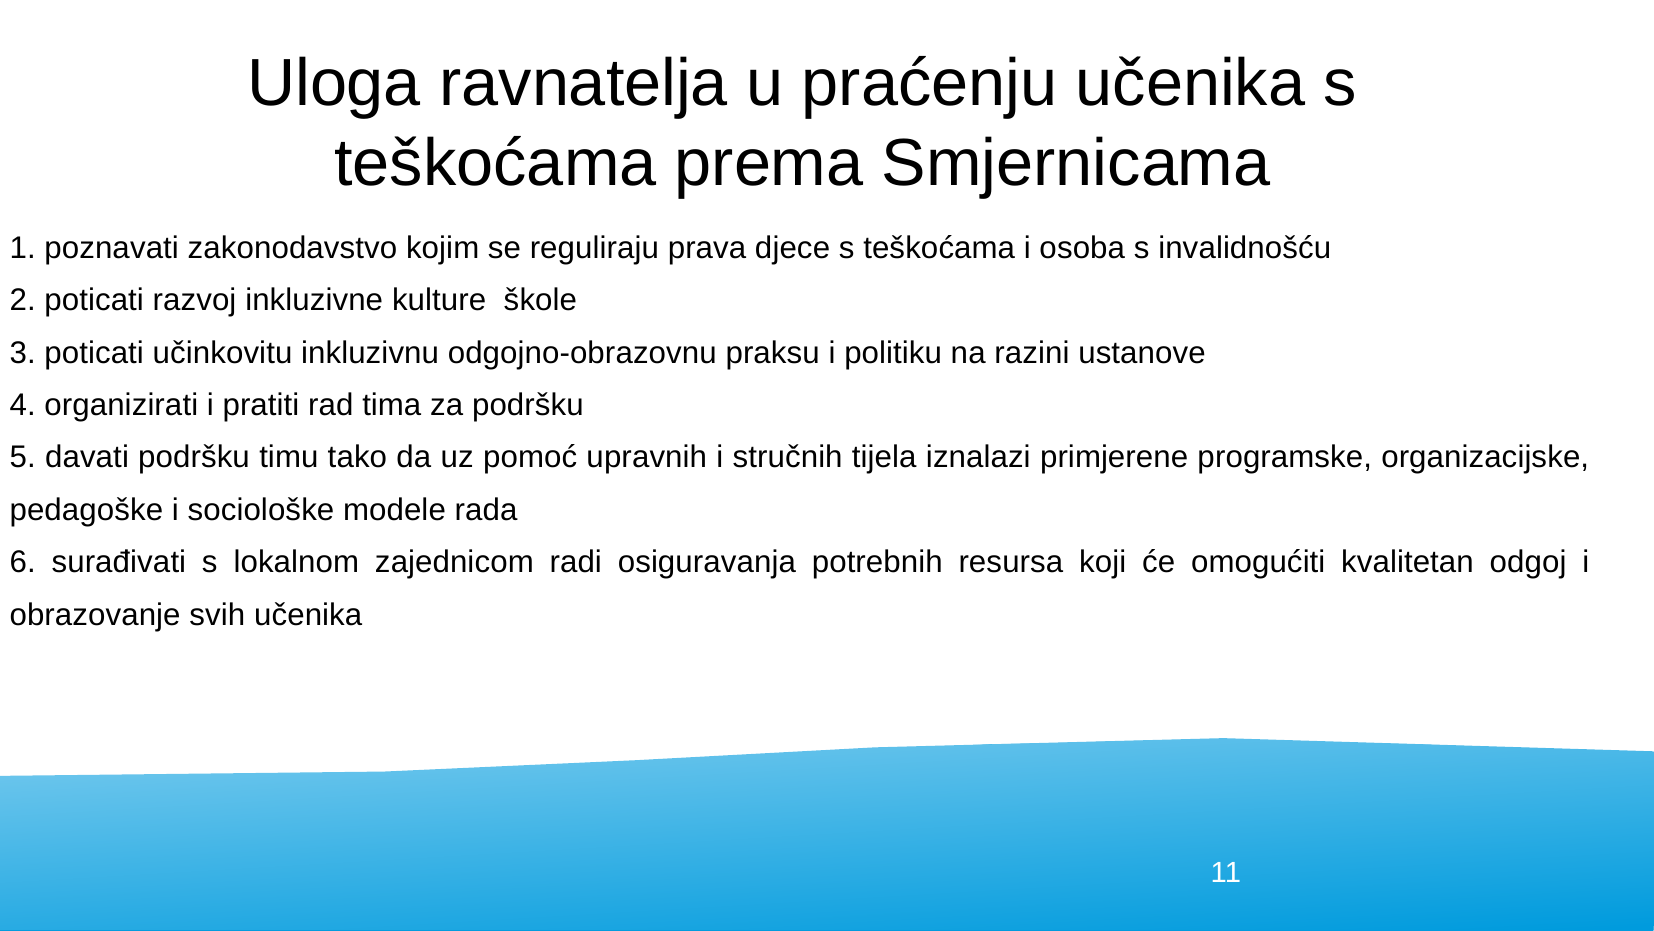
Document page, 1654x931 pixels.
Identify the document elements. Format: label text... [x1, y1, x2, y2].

subtitle 1. poznavati zakonodavstvo kojim se reguliraju prava djece s teškoćama i osoba s invalidnošću 2. poticati razvoj inkluzivne kulture škole 3. poticati učinkovitu inkluzivnu odgojno-obrazovnu praksu i politiku na razini ustanove 4. organizirati i pratiti rad tima za podršku 5. davati podršku timu tako da uz pomoć upravnih i stručnih tijela iznalazi primjerene programske, organizacijske, pedagoške i sociološke modele rada 6. surađivati s lokalnom zajednicom radi osiguravanja potrebnih resursa koji će omogućiti kvalitetan odgoj i obrazovanje svih učenika [9, 212, 1596, 659]
title Uloga ravnatelja u praćenju učenika s teškoćama prema Smjernicama [182, 38, 1423, 182]
